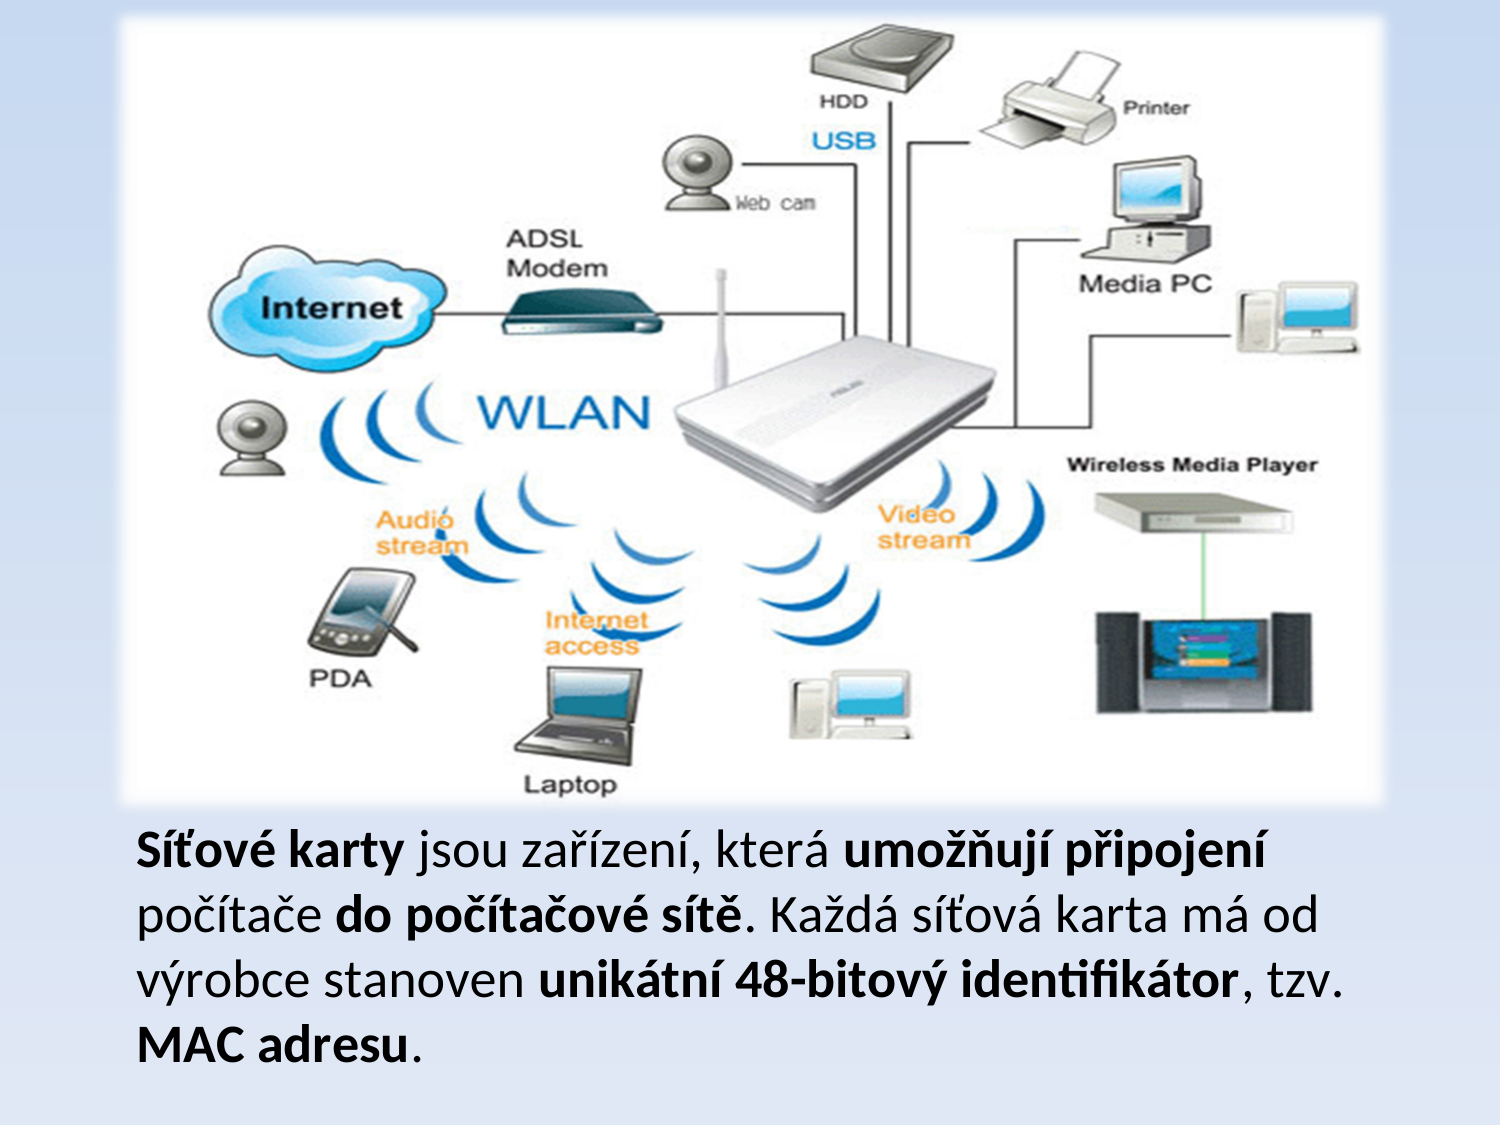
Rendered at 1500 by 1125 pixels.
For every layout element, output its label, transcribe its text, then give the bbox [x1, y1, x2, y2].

list Síťové karty jsou zařízení, která umožňují připojení počítače do počítačové sítě. Každá síťová karta má od výrobce stanoven unikátní 48-bitový identifikátor, tzv. MAC adresu. [64, 805, 1415, 1125]
picture [103, 0, 1401, 805]
